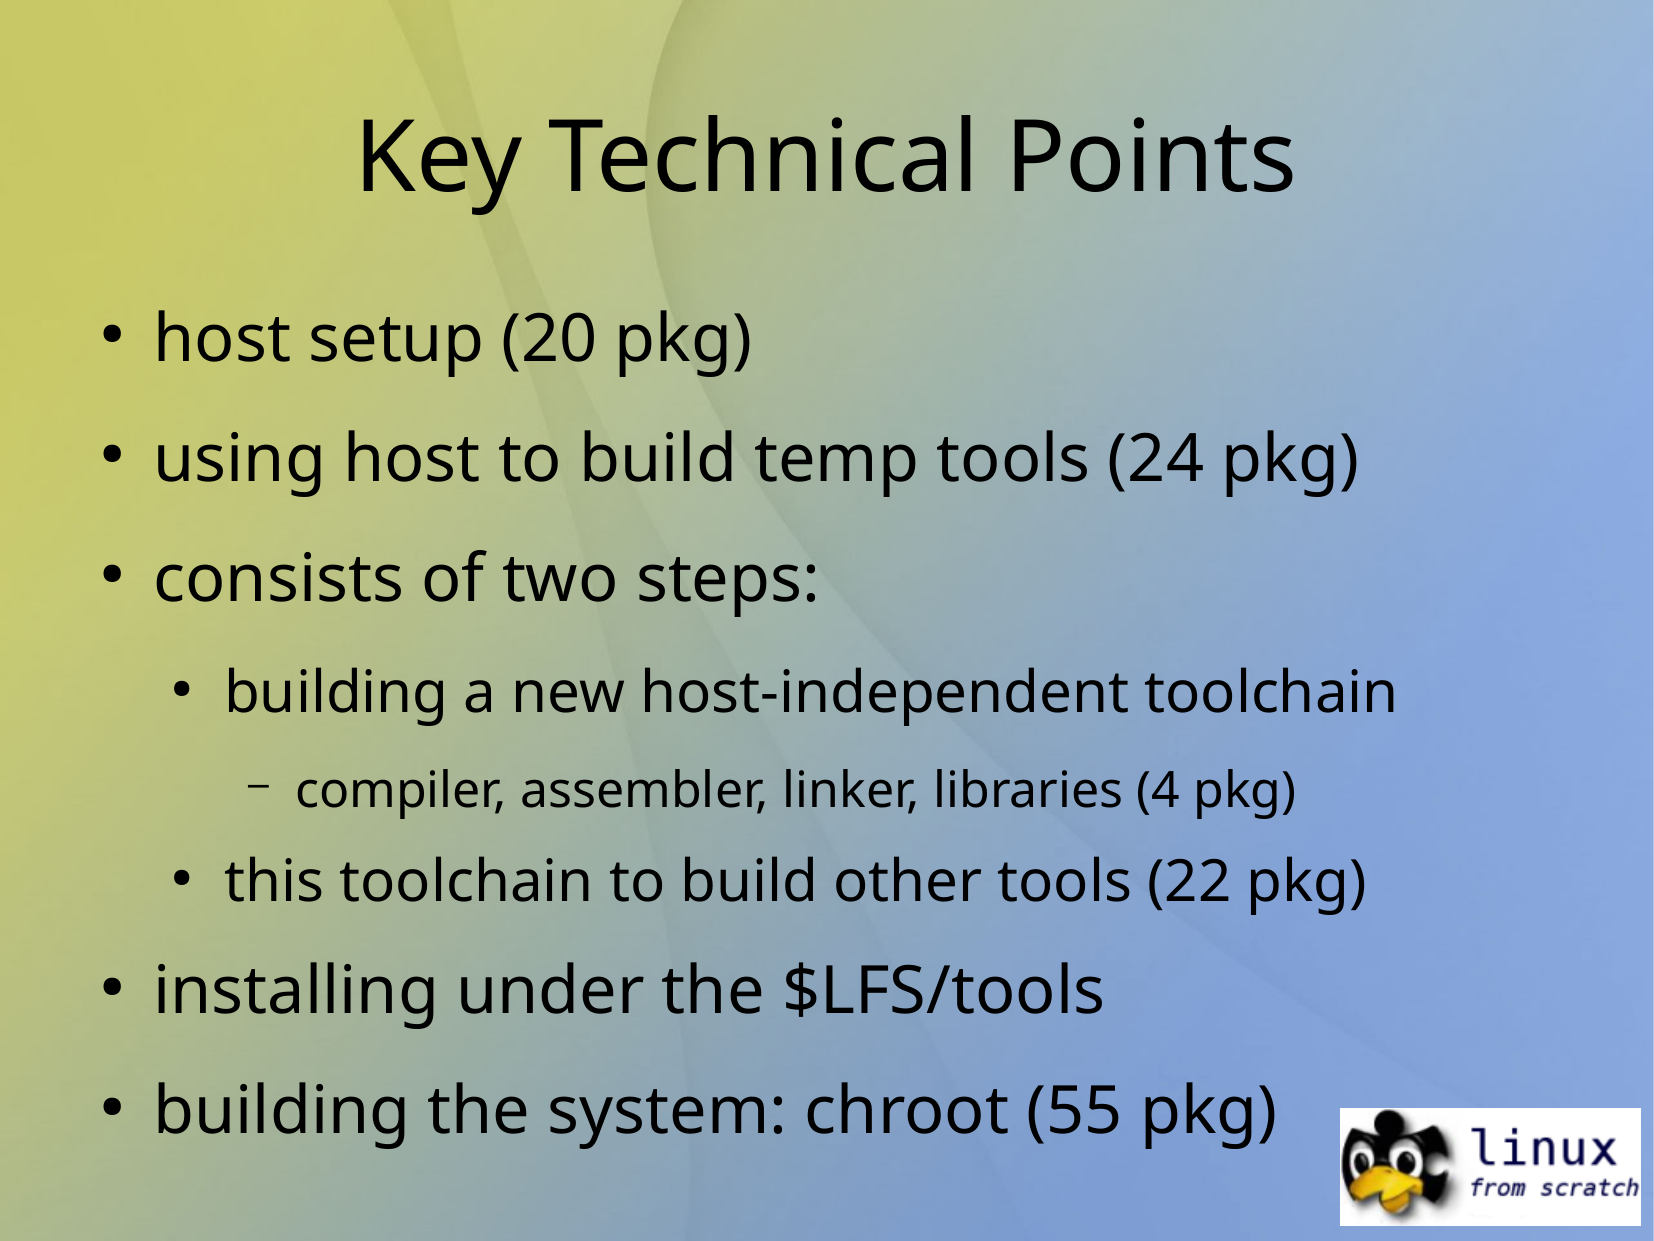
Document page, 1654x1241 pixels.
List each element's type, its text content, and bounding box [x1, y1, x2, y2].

title Key Technical Points [82, 56, 1571, 250]
list host setup (20 pkg) using host to build temp tools (24 pkg) consists of two steps: building a new host-independent toolchain compiler, assembler, linker, libraries (4 pkg) this toolchain to build other tools (22 pkg) installing under the $LFS/tools building the system: chroot (55 pkg) [82, 290, 1571, 1094]
picture [0, 0, 1654, 1241]
